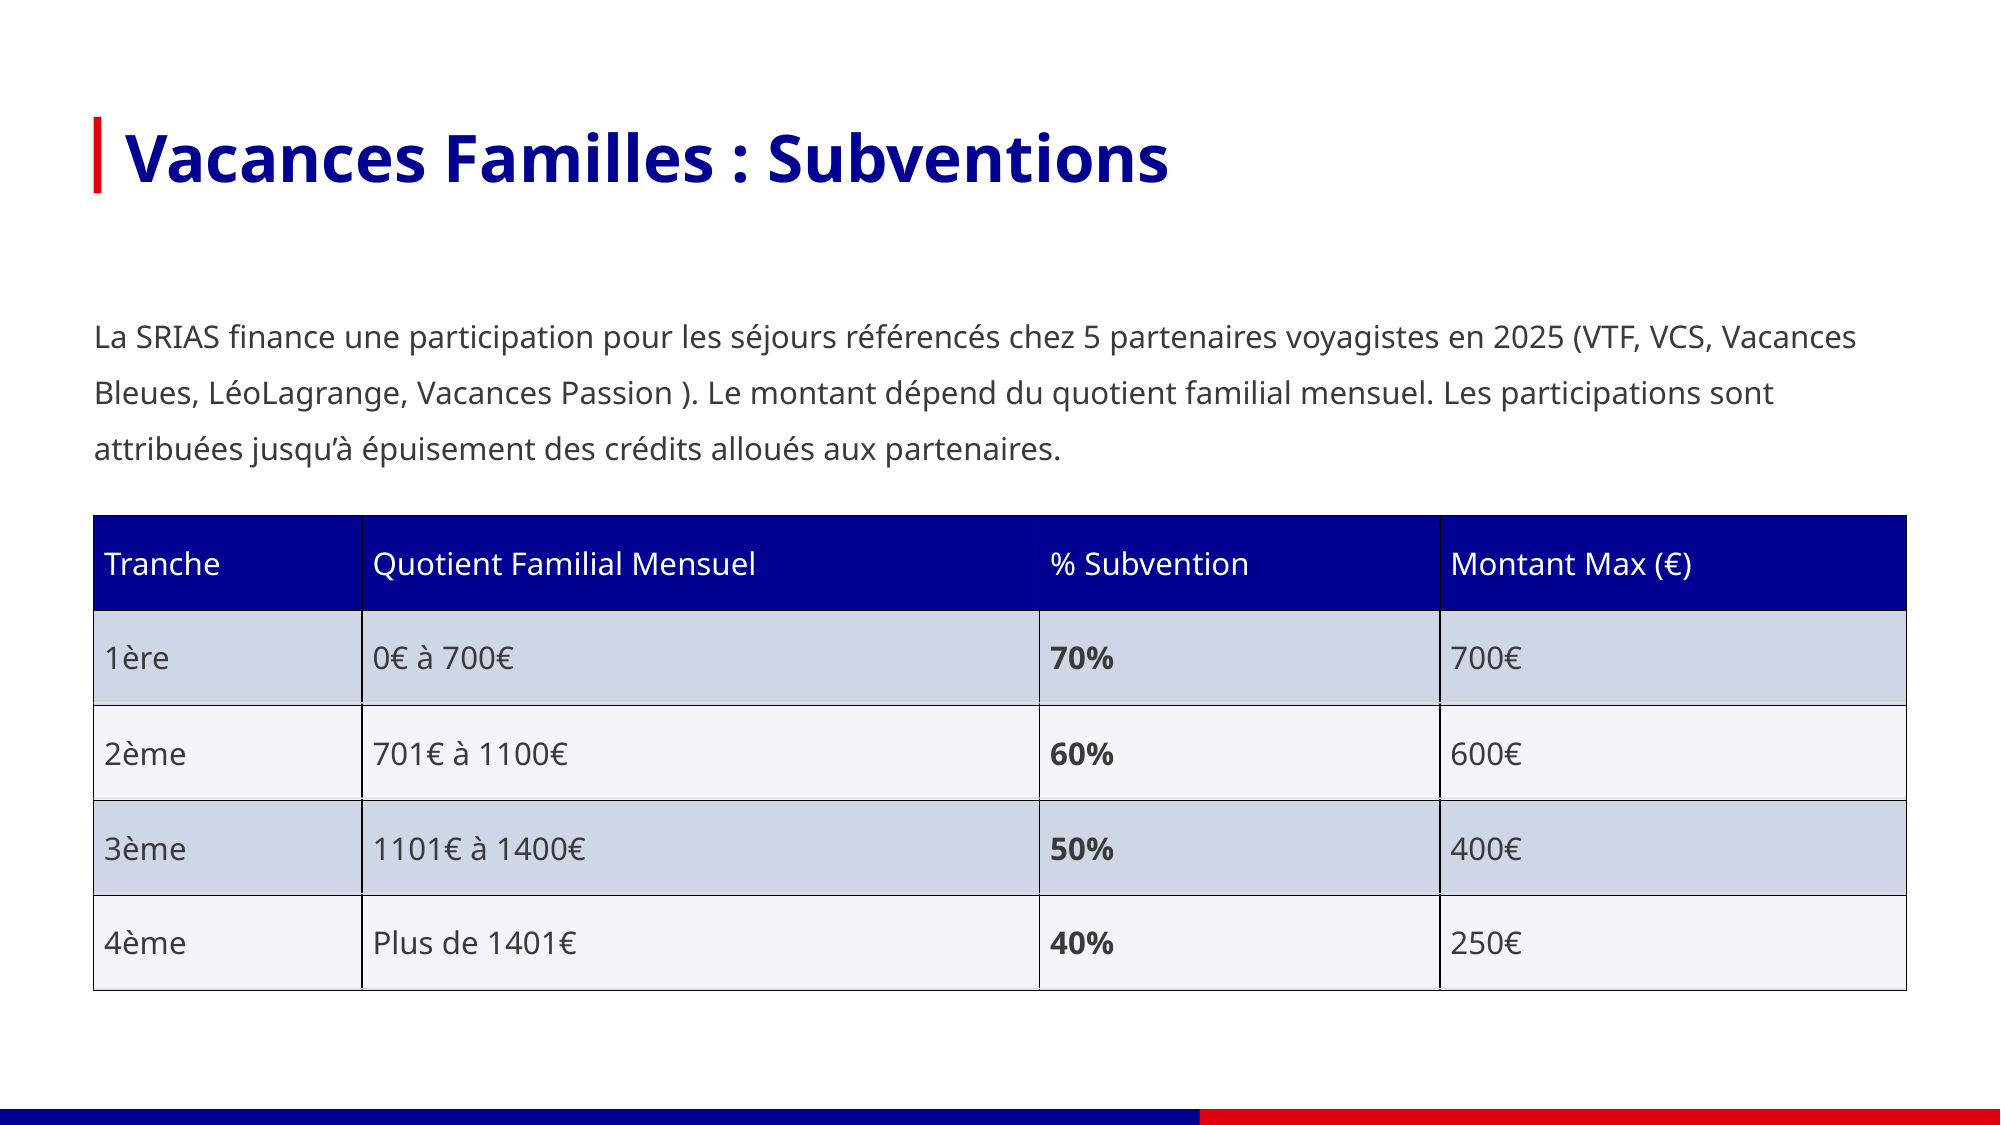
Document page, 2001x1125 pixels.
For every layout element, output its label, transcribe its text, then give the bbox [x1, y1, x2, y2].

table_cell 0€ à 700€ [363, 611, 1039, 702]
text_box La SRIAS finance une participation pour les séjours référencés chez 5 partenaires voyagistes en 2025 (VTF, VCS, Vacances Bleues, LéoLagrange, Vacances Passion ). Le montant dépend du quotient familial mensuel. Les participations sont attribuées jusqu’à épuisement des crédits alloués aux partenaires. [93, 298, 1907, 468]
picture [0, 1109, 2000, 1125]
table_cell 4ème [94, 896, 361, 988]
table_cell 40% [1040, 896, 1439, 988]
table_header Montant Max (€) [1441, 516, 1906, 610]
table_header % Subvention [1040, 516, 1439, 610]
text_box Vacances Familles : Subventions [125, 116, 1996, 196]
table_cell 701€ à 1100€ [363, 706, 1039, 797]
table_cell 250€ [1441, 896, 1906, 988]
table_cell Plus de 1401€ [363, 896, 1039, 988]
table_cell 1101€ à 1400€ [363, 801, 1039, 892]
table_cell 600€ [1441, 706, 1906, 797]
table_cell 400€ [1441, 801, 1906, 892]
table_cell 1ère [94, 611, 361, 702]
table_cell 50% [1040, 801, 1439, 892]
table_cell 60% [1040, 706, 1439, 797]
table_cell 70% [1040, 611, 1439, 702]
table_cell 2ème [94, 706, 361, 797]
table_cell 3ème [94, 801, 361, 892]
table_header Quotient Familial Mensuel [363, 516, 1039, 610]
table_cell 700€ [1441, 611, 1906, 702]
table_header Tranche [94, 516, 361, 610]
text_box [93, 116, 102, 194]
